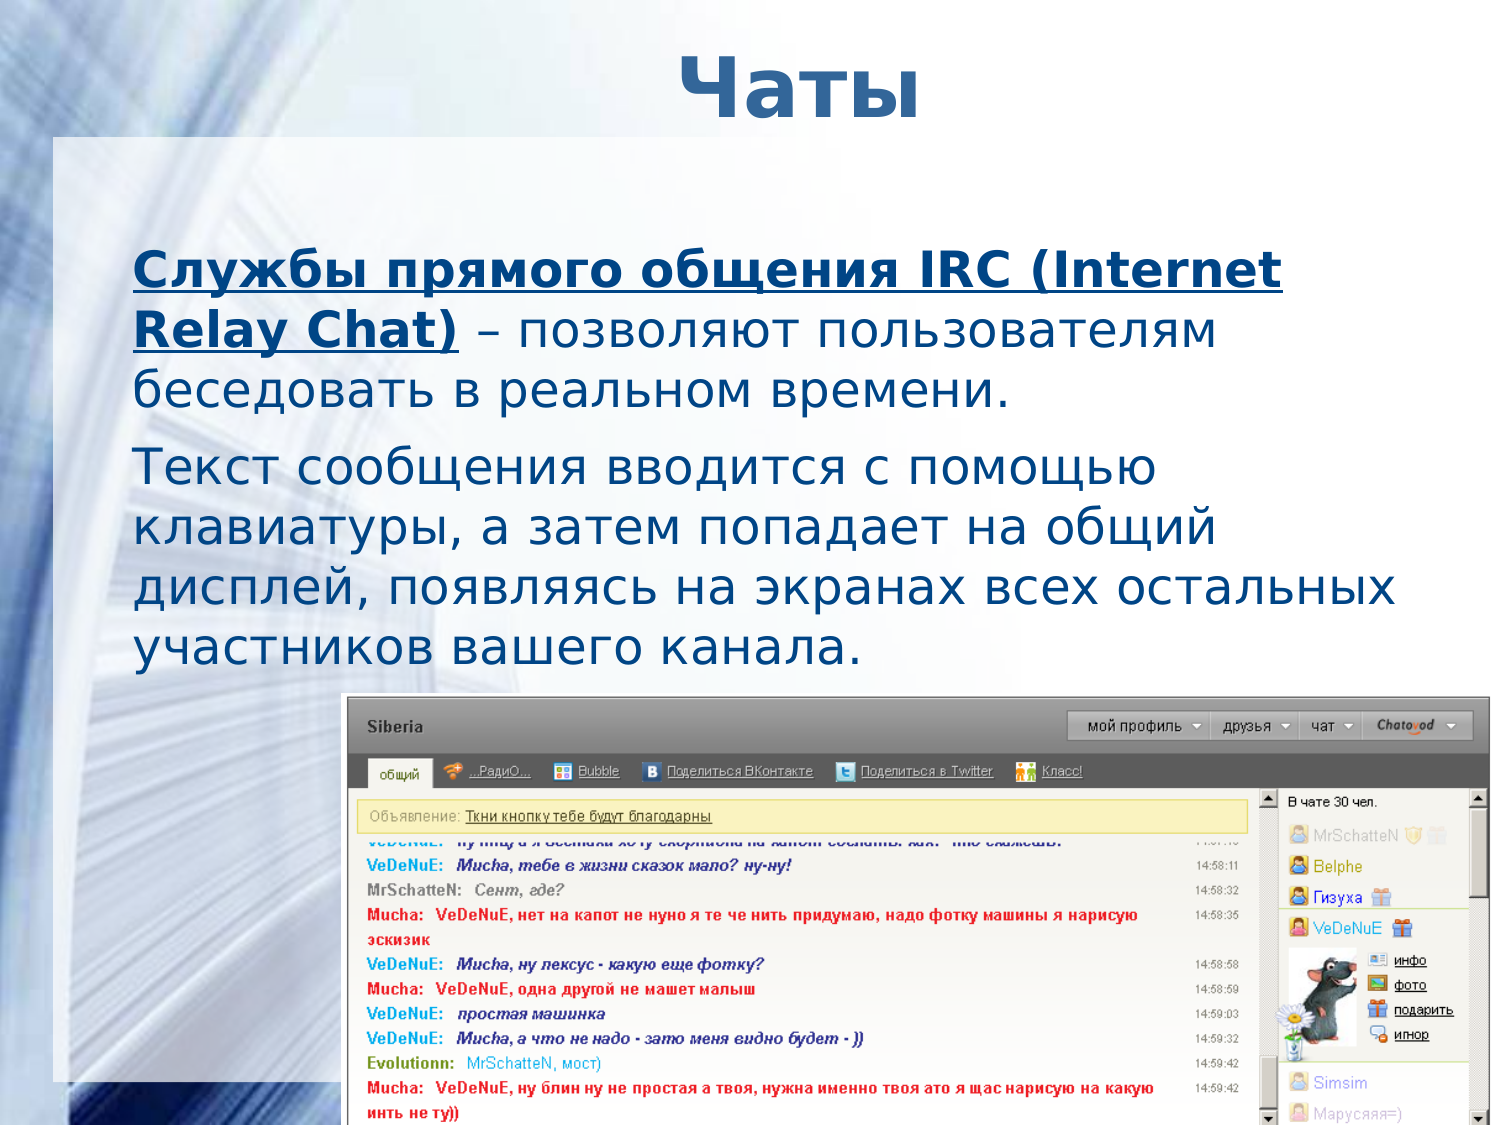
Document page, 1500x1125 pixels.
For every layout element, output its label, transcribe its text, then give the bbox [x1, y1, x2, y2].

picture [0, 0, 1500, 1125]
text_box Чаты [661, 26, 938, 142]
text_box Службы прямого общения IRC (Internet Relay Chat) – позволяют пользователям беседовать в реальном времени. Текст сообщения вводится с помощью клавиатуры, а затем попадает на общий дисплей, появляясь на экранах всех остальных участников вашего канала. [118, 229, 1418, 636]
